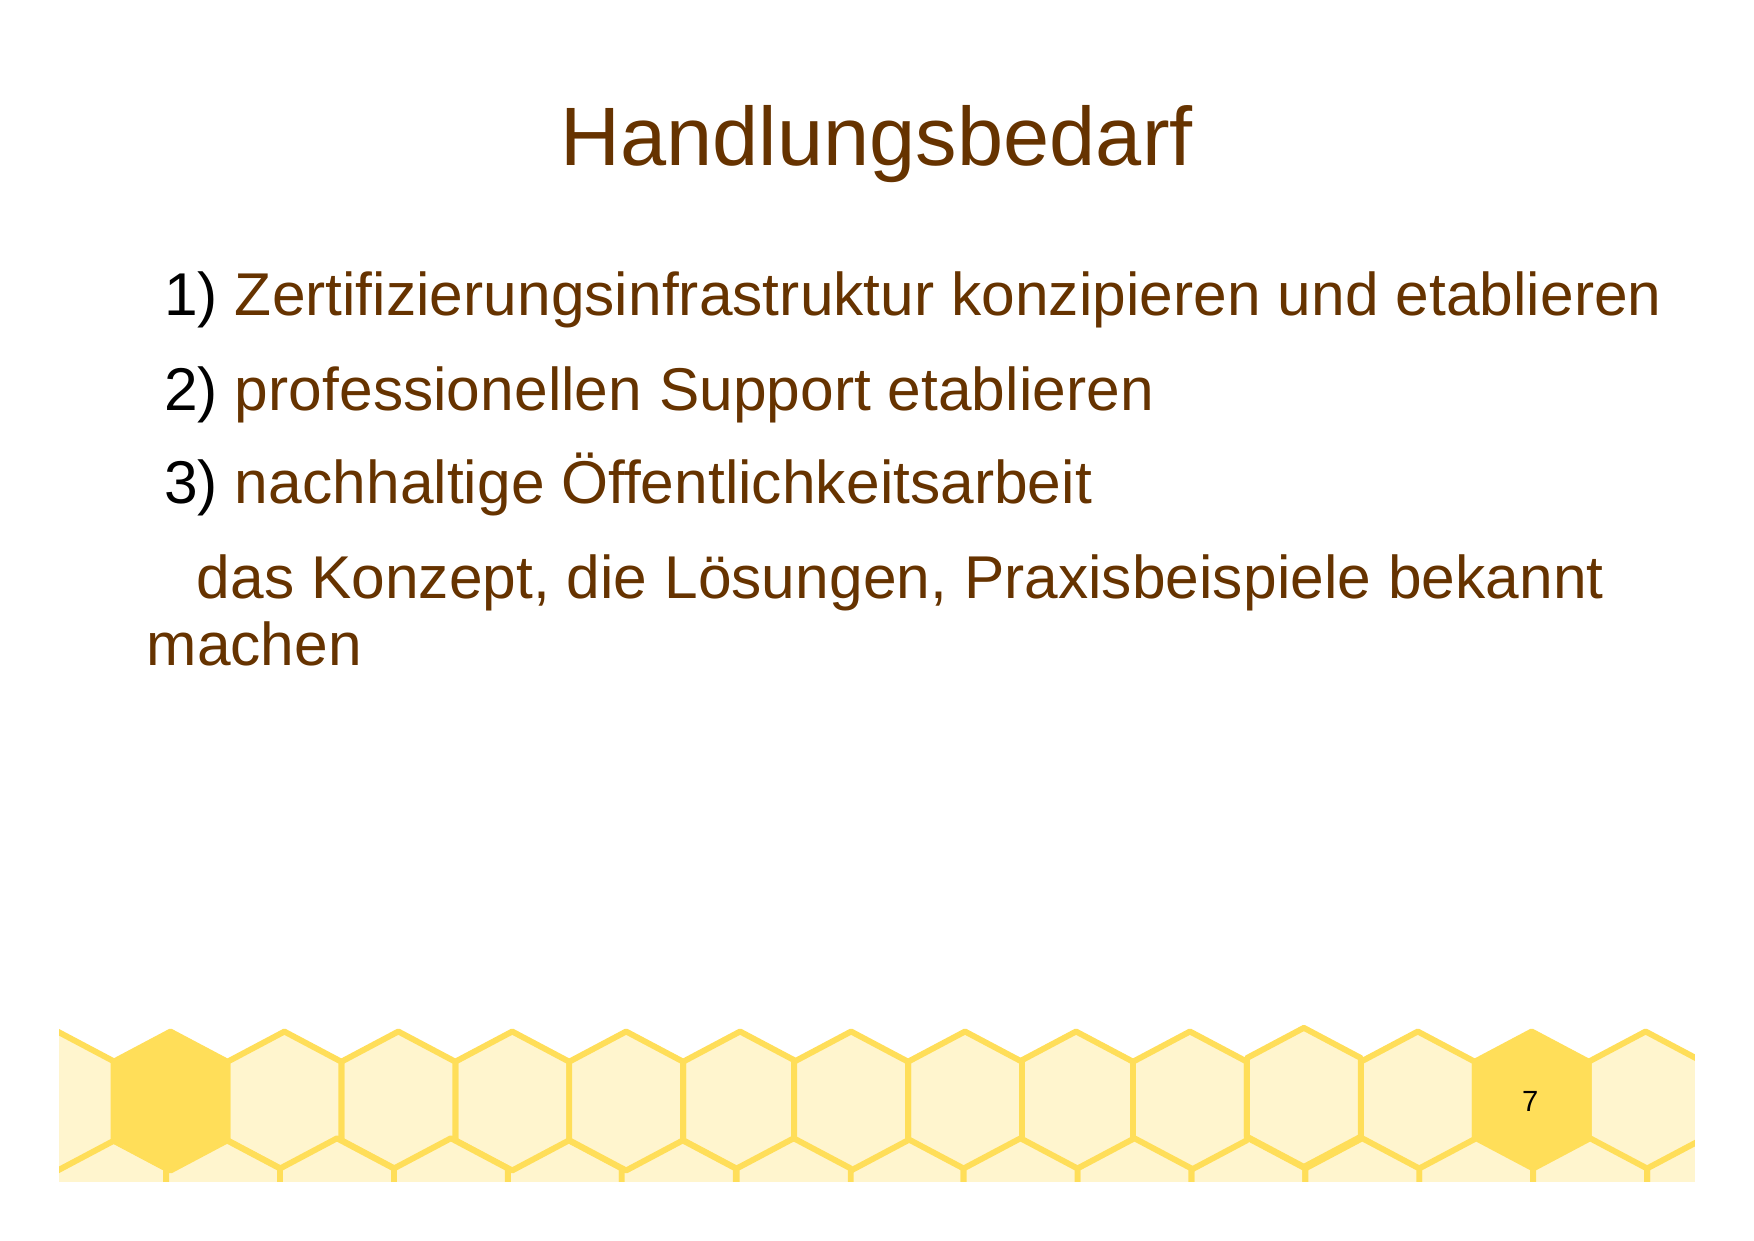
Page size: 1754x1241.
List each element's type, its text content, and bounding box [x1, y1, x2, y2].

list Zertifizierungsinfrastruktur konzipieren und etablieren professionellen Support etablieren nachhaltige Öffentlichkeitsarbeit das Konzept, die Lösungen, Praxisbeispiele bekannt machen [146, 261, 1678, 1099]
title Handlungsbedarf [146, 47, 1608, 226]
